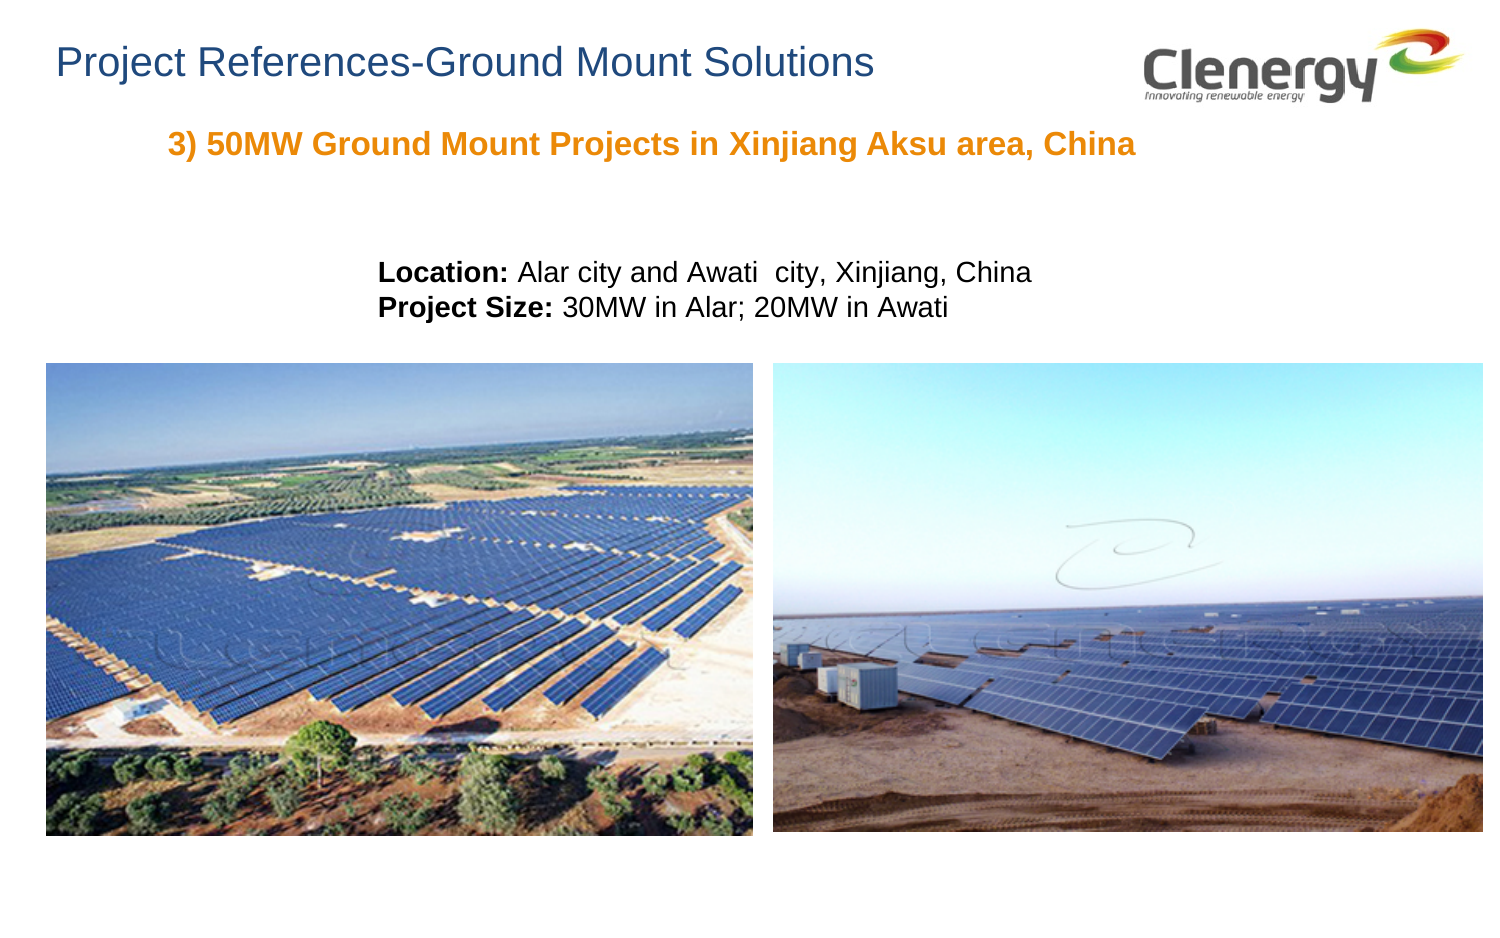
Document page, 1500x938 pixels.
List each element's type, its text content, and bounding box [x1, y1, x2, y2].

picture [773, 363, 1483, 833]
list 3) 50MW Ground Mount Projects in Xinjiang Aksu area, China [152, 114, 1412, 247]
text_box Project References-Ground Mount Solutions [40, 23, 1385, 96]
picture [46, 363, 753, 836]
picture [1109, 0, 1500, 132]
text_box Location: Alar city and Awati city, Xinjiang, China Project Size: 30MW in Alar; 20MW in Awati [363, 246, 1266, 332]
